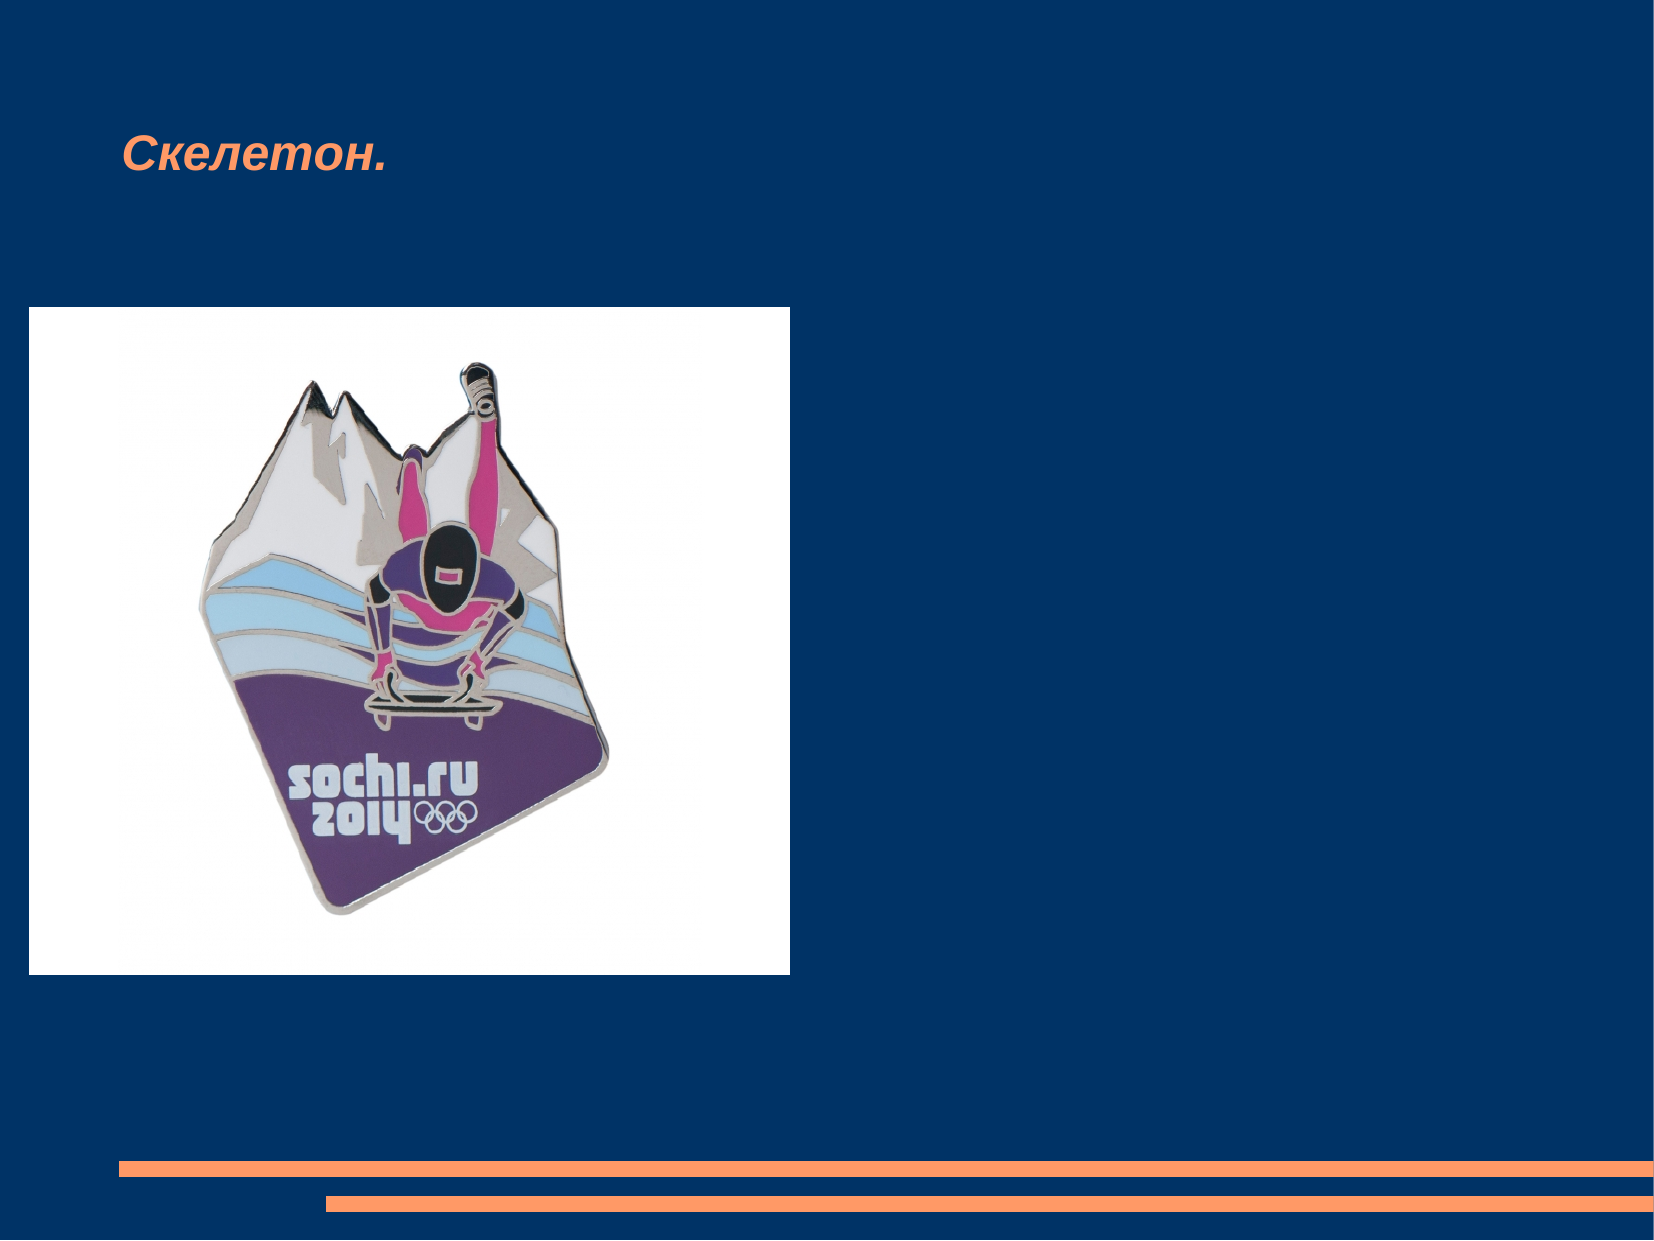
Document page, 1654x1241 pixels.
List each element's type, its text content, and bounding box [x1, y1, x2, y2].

title Скелетон. [121, 46, 1534, 254]
picture [29, 307, 790, 975]
